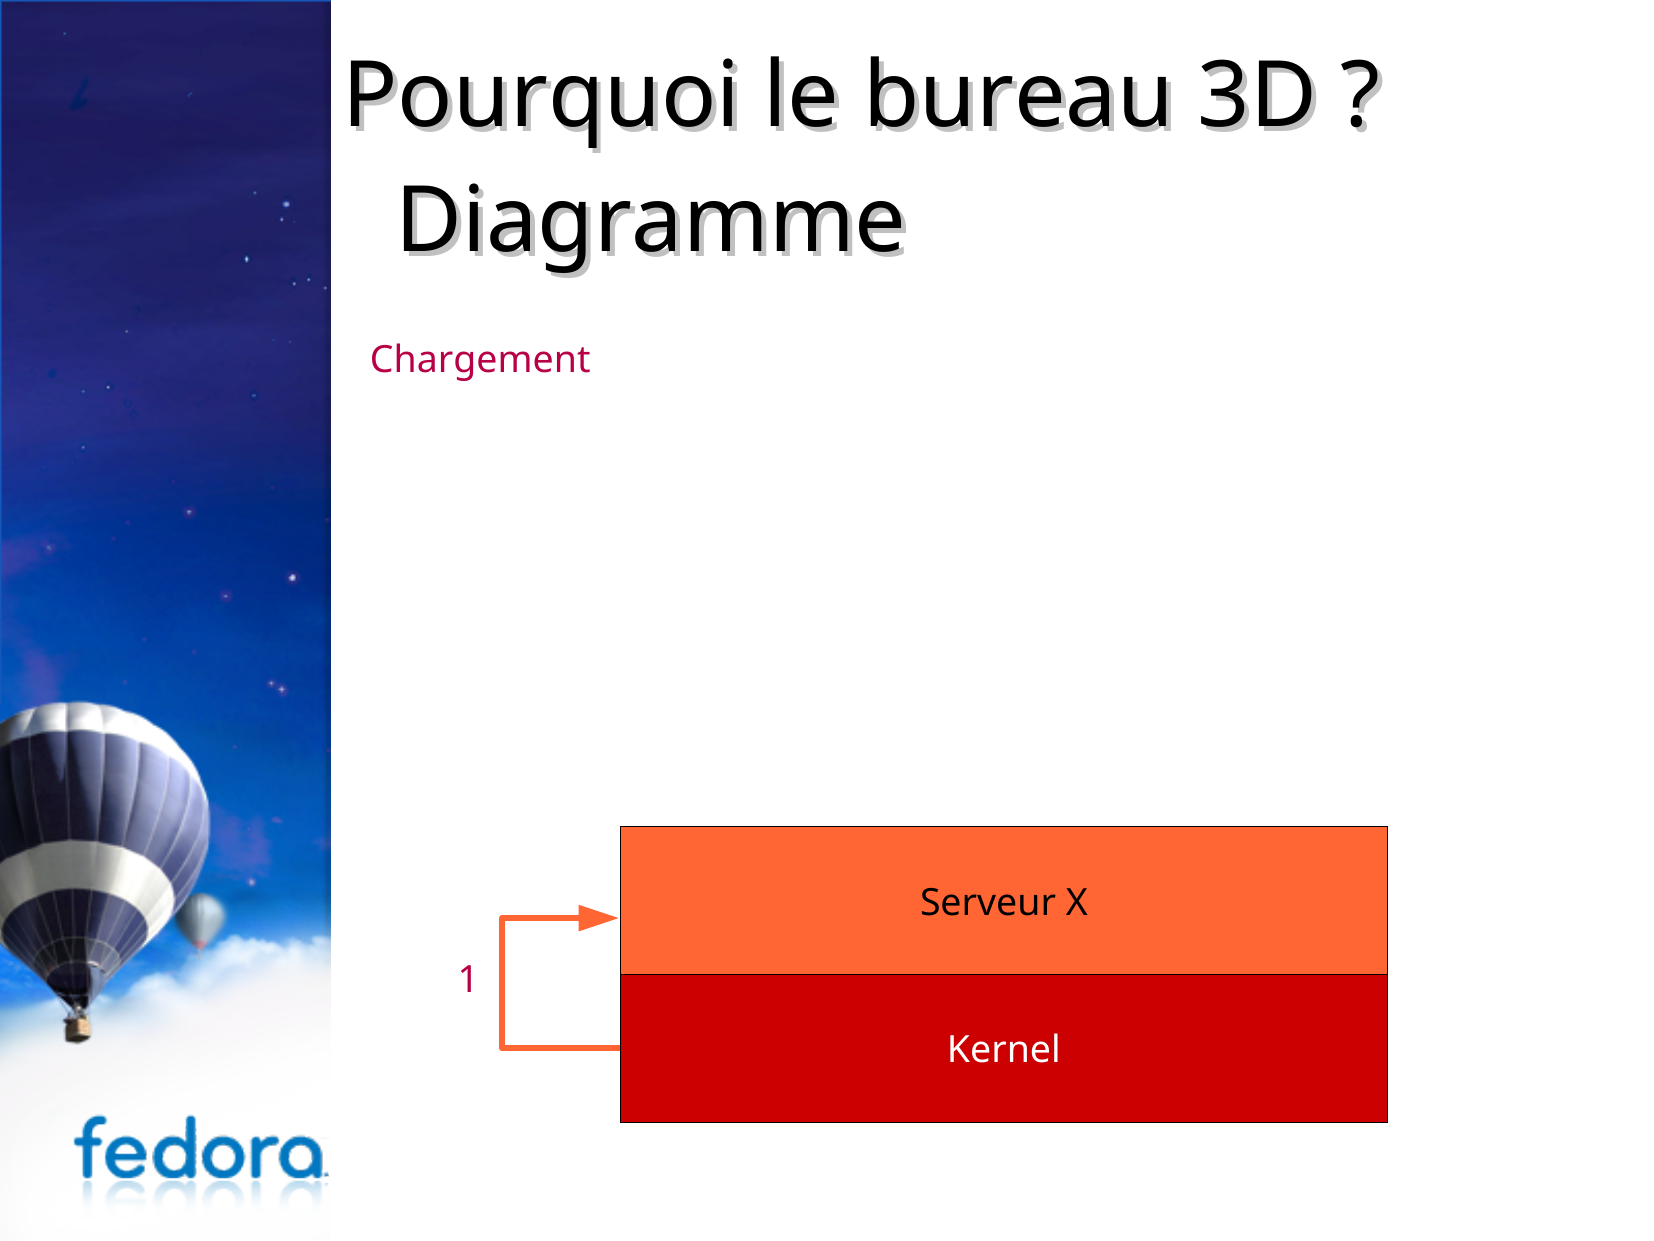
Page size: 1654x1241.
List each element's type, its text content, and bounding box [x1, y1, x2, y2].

text_box 1 [442, 945, 494, 1006]
title Pourquoi le bureau 3D ? Diagramme [331, 42, 1571, 264]
picture [0, 0, 331, 1241]
text_box Kernel [620, 975, 1388, 1123]
text_box Chargement [355, 324, 591, 385]
text_box Serveur X [620, 826, 1388, 975]
